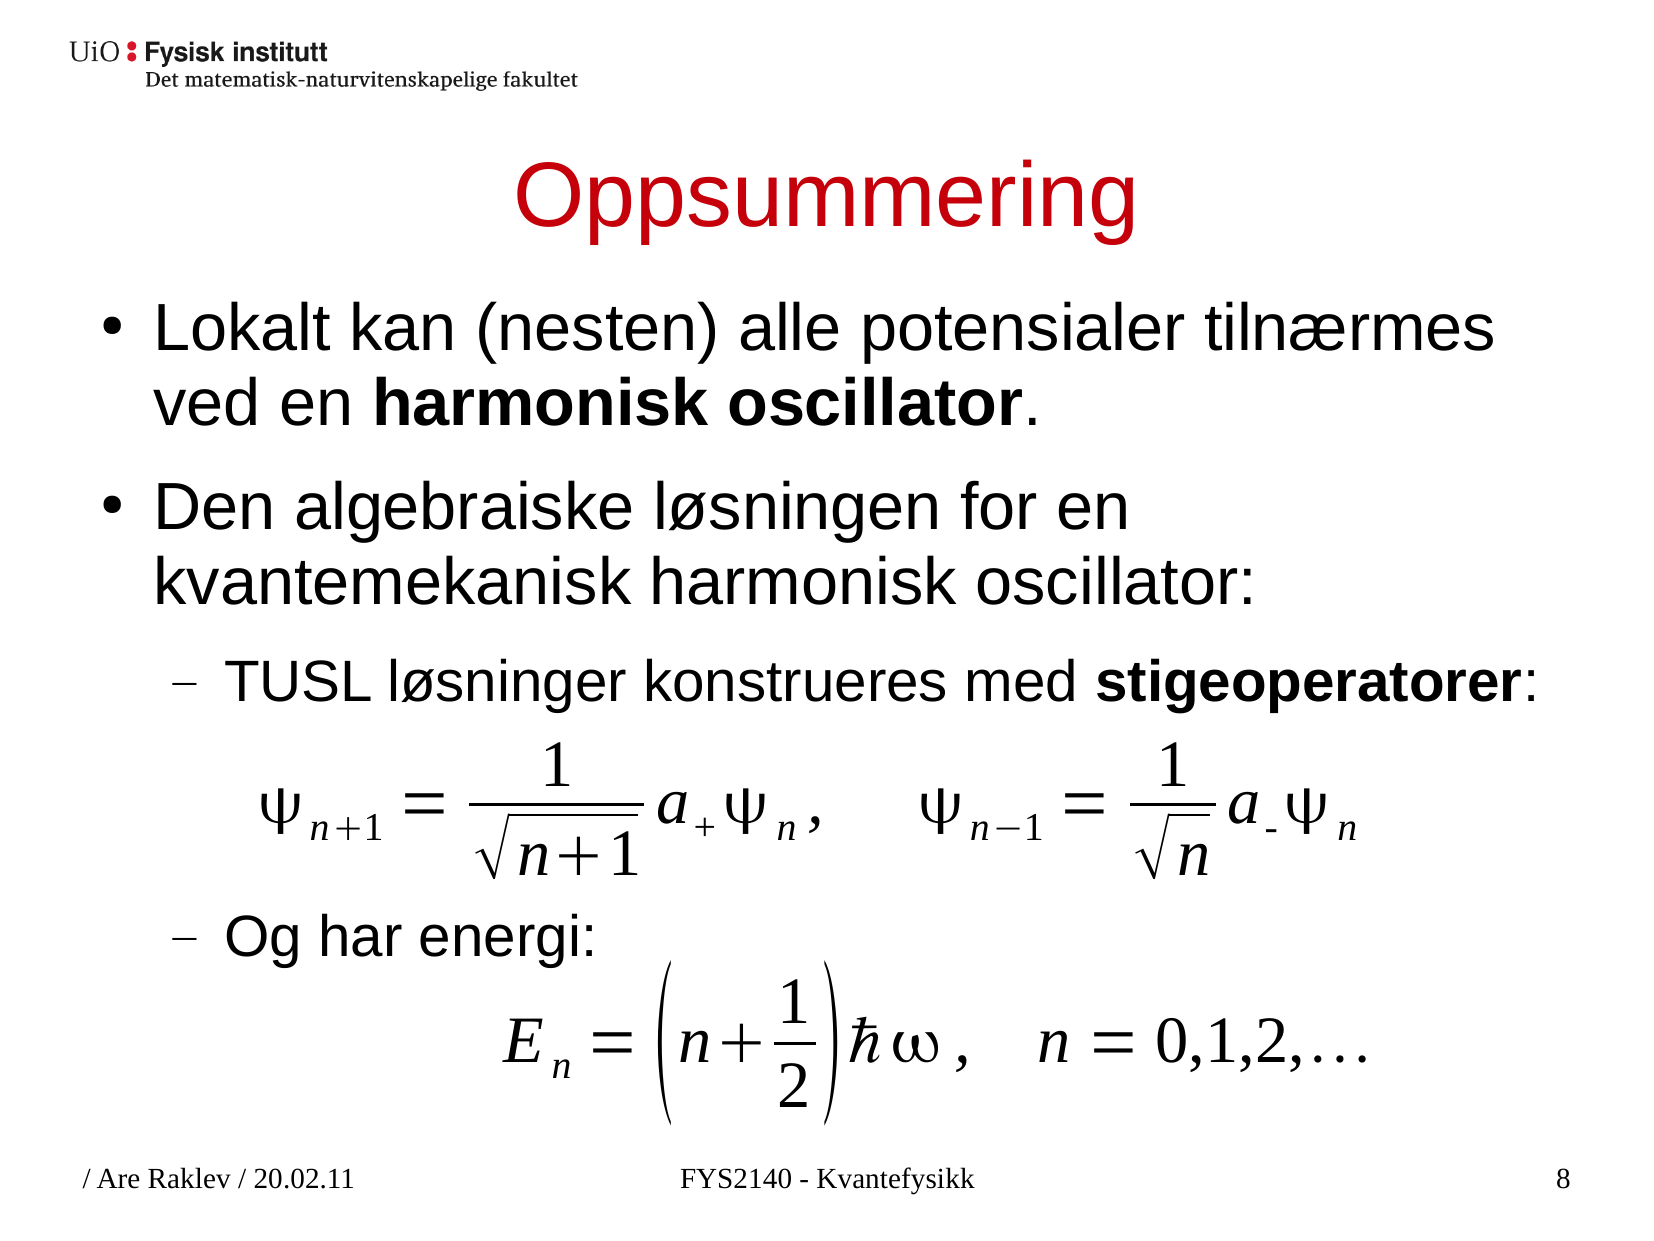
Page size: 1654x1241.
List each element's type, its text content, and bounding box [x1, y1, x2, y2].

chart [251, 726, 1363, 890]
picture [68, 37, 581, 93]
title Oppsummering [82, 90, 1571, 290]
chart [493, 956, 1380, 1130]
list Lokalt kan (nesten) alle potensialer tilnærmes ved en harmonisk oscillator. Den algebraiske løsningen for en kvantemekanisk harmonisk oscillator: TUSL løsninger konstrueres med stigeoperatorer: Og har energi: [82, 290, 1576, 1094]
